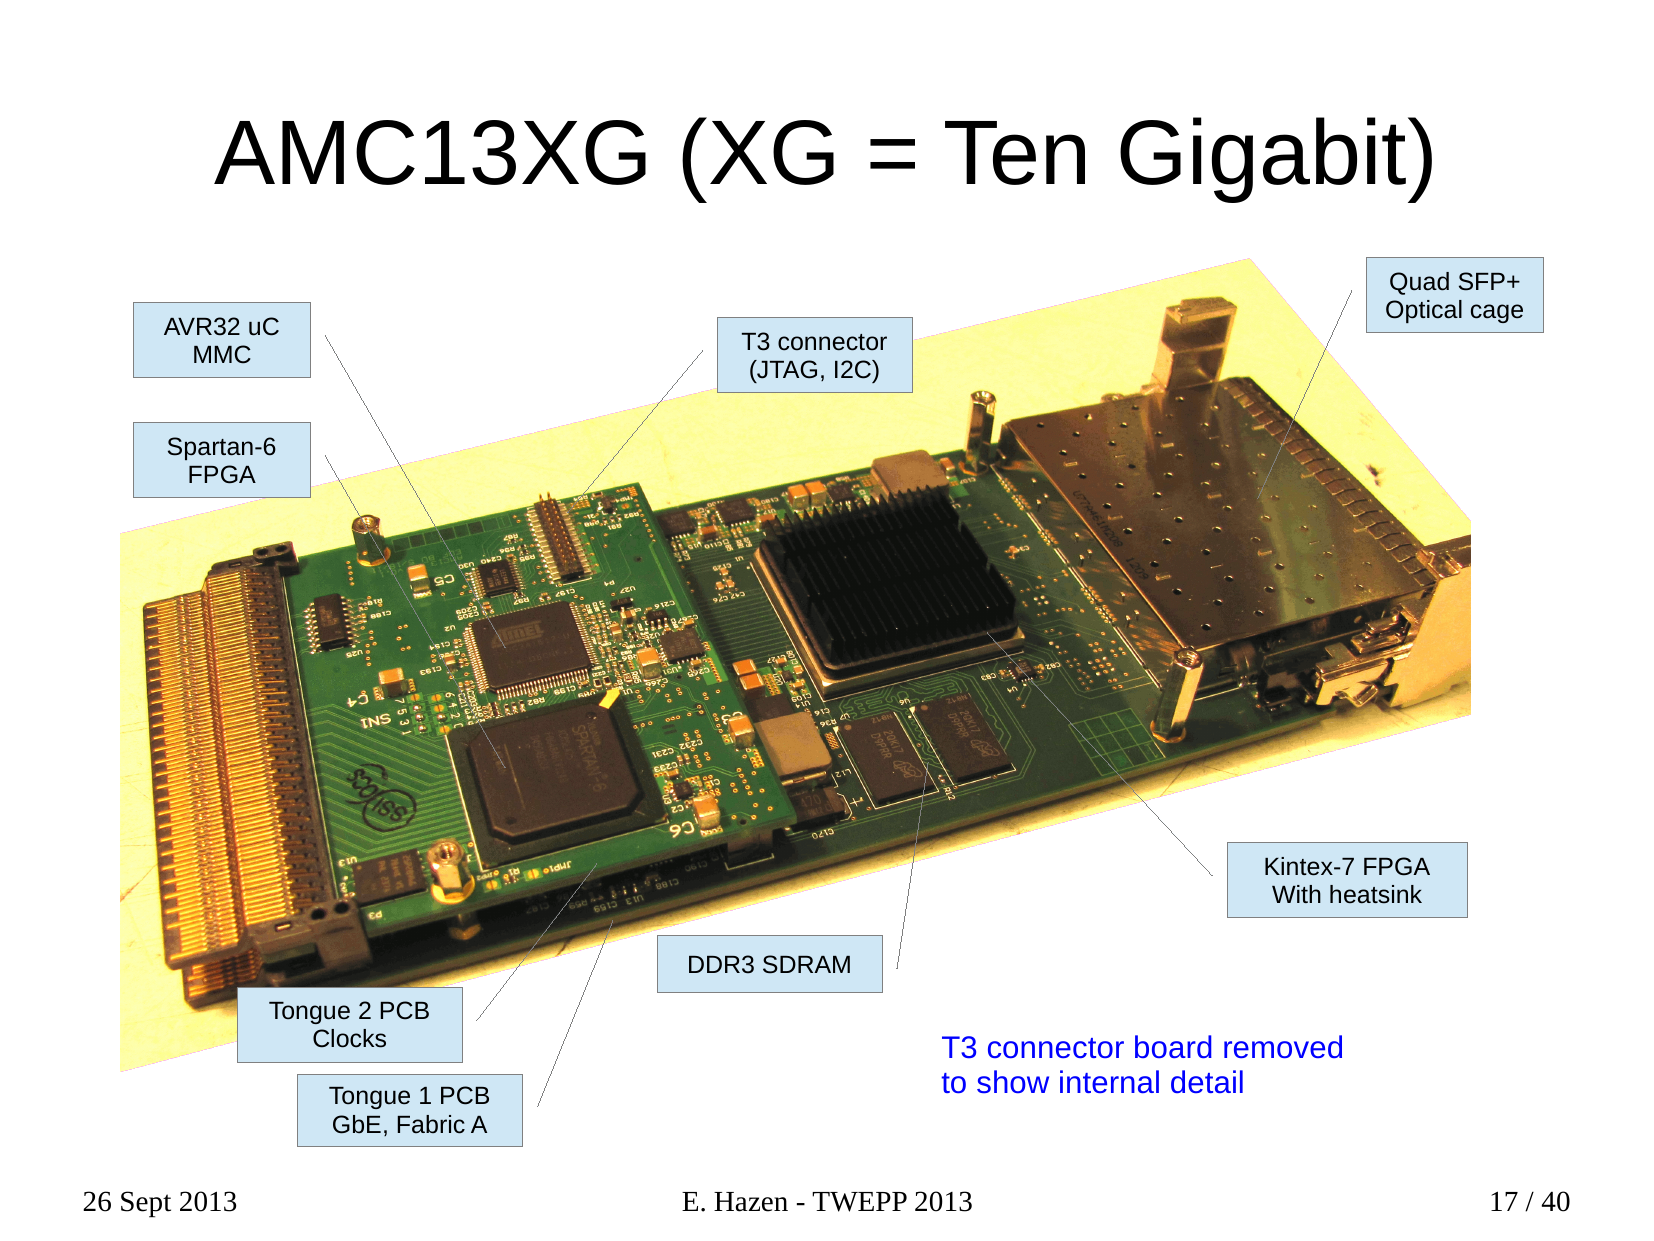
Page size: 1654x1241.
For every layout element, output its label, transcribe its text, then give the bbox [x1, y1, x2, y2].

text_box T3 connector board removed to show internal detail [926, 1022, 1361, 1108]
text_box AVR32 uC MMC [134, 303, 311, 378]
title AMC13XG (XG = Ten Gigabit) [82, 49, 1571, 257]
text_box Quad SFP+ Optical cage [1366, 258, 1544, 333]
text_box Kintex-7 FPGA With heatsink [1227, 843, 1467, 918]
text_box Spartan-6 FPGA [133, 423, 310, 498]
picture [120, 258, 1471, 1072]
text_box Tongue 1 PCB GbE, Fabric A [297, 1074, 523, 1146]
text_box T3 connector (JTAG, I2C) [717, 318, 912, 393]
text_box DDR3 SDRAM [657, 936, 882, 993]
text_box Tongue 2 PCB Clocks [237, 987, 462, 1062]
